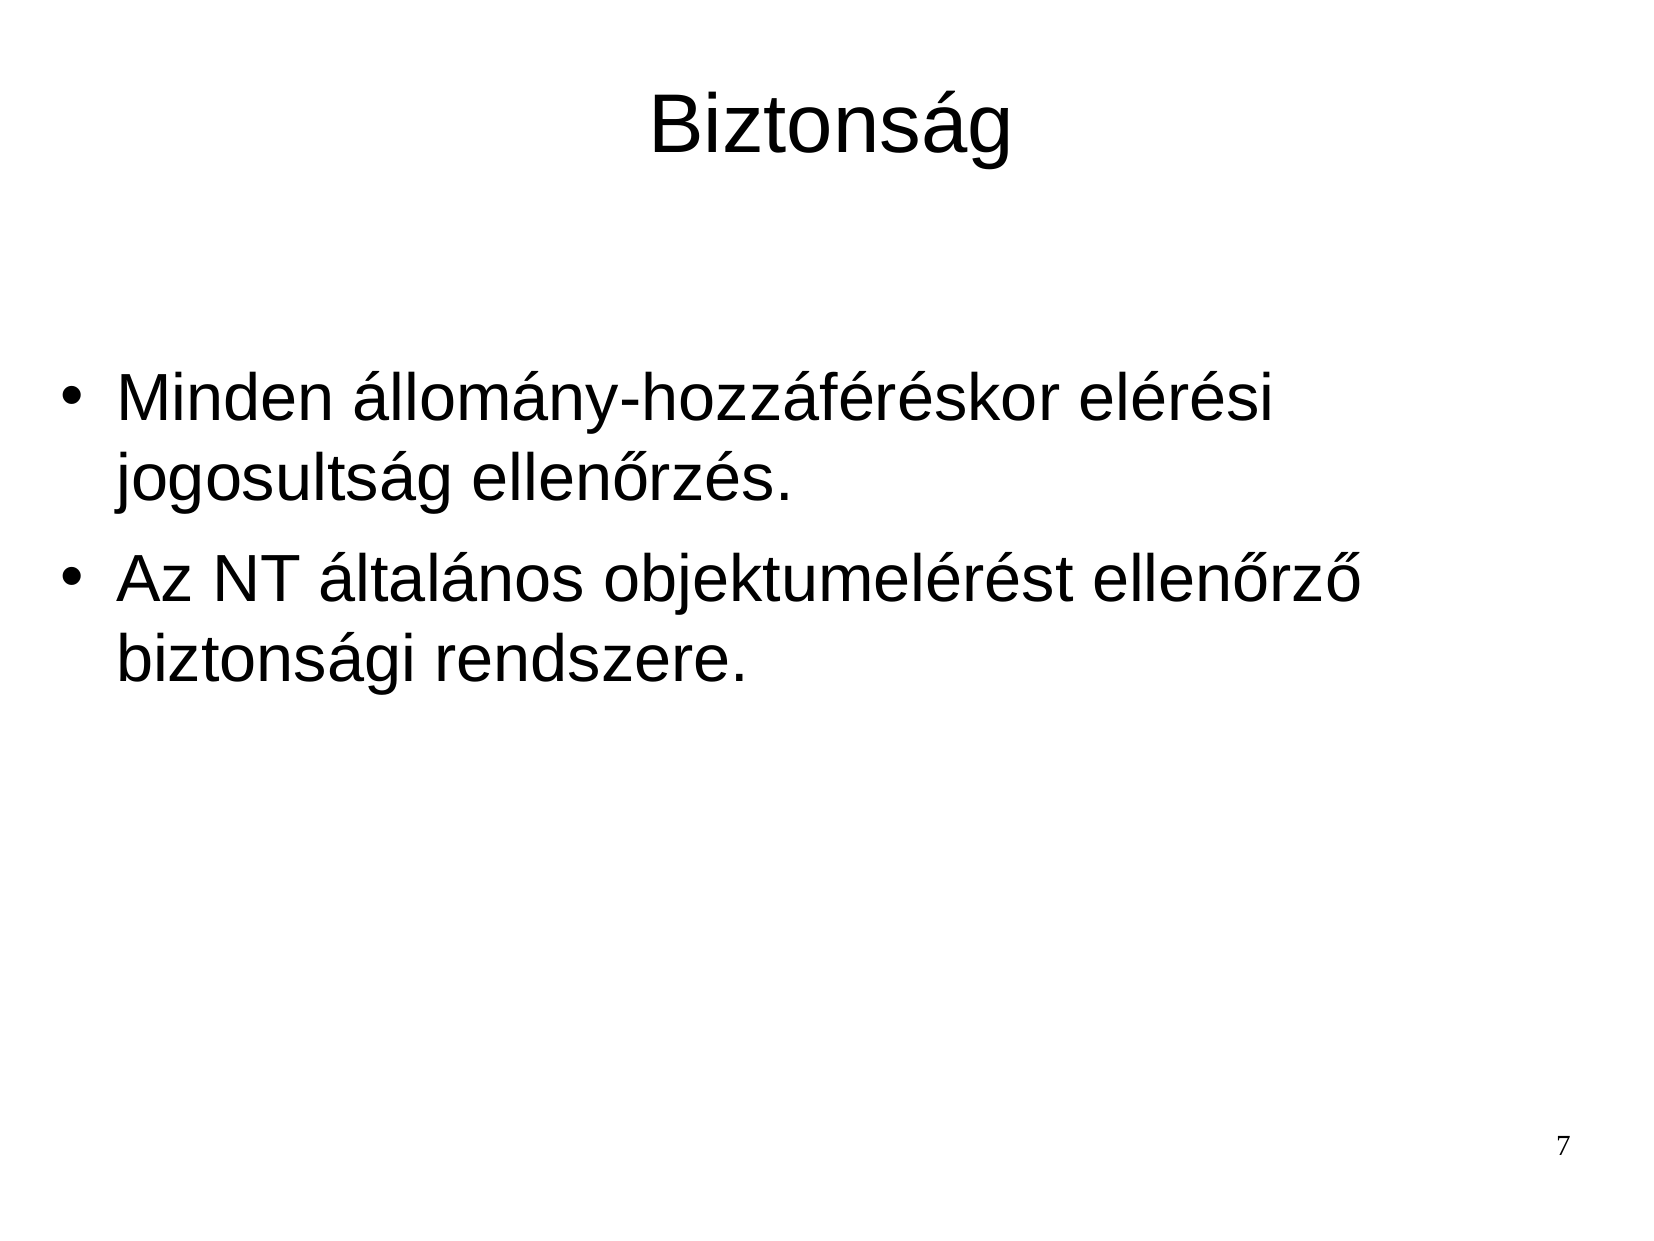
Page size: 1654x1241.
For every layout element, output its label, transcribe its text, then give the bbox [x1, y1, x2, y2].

list Minden állomány-hozzáféréskor elérési jogosultság ellenőrzés. Az NT általános objektumelérést ellenőrző biztonsági rendszere. [45, 346, 1622, 987]
title Biztonság [110, 34, 1517, 204]
